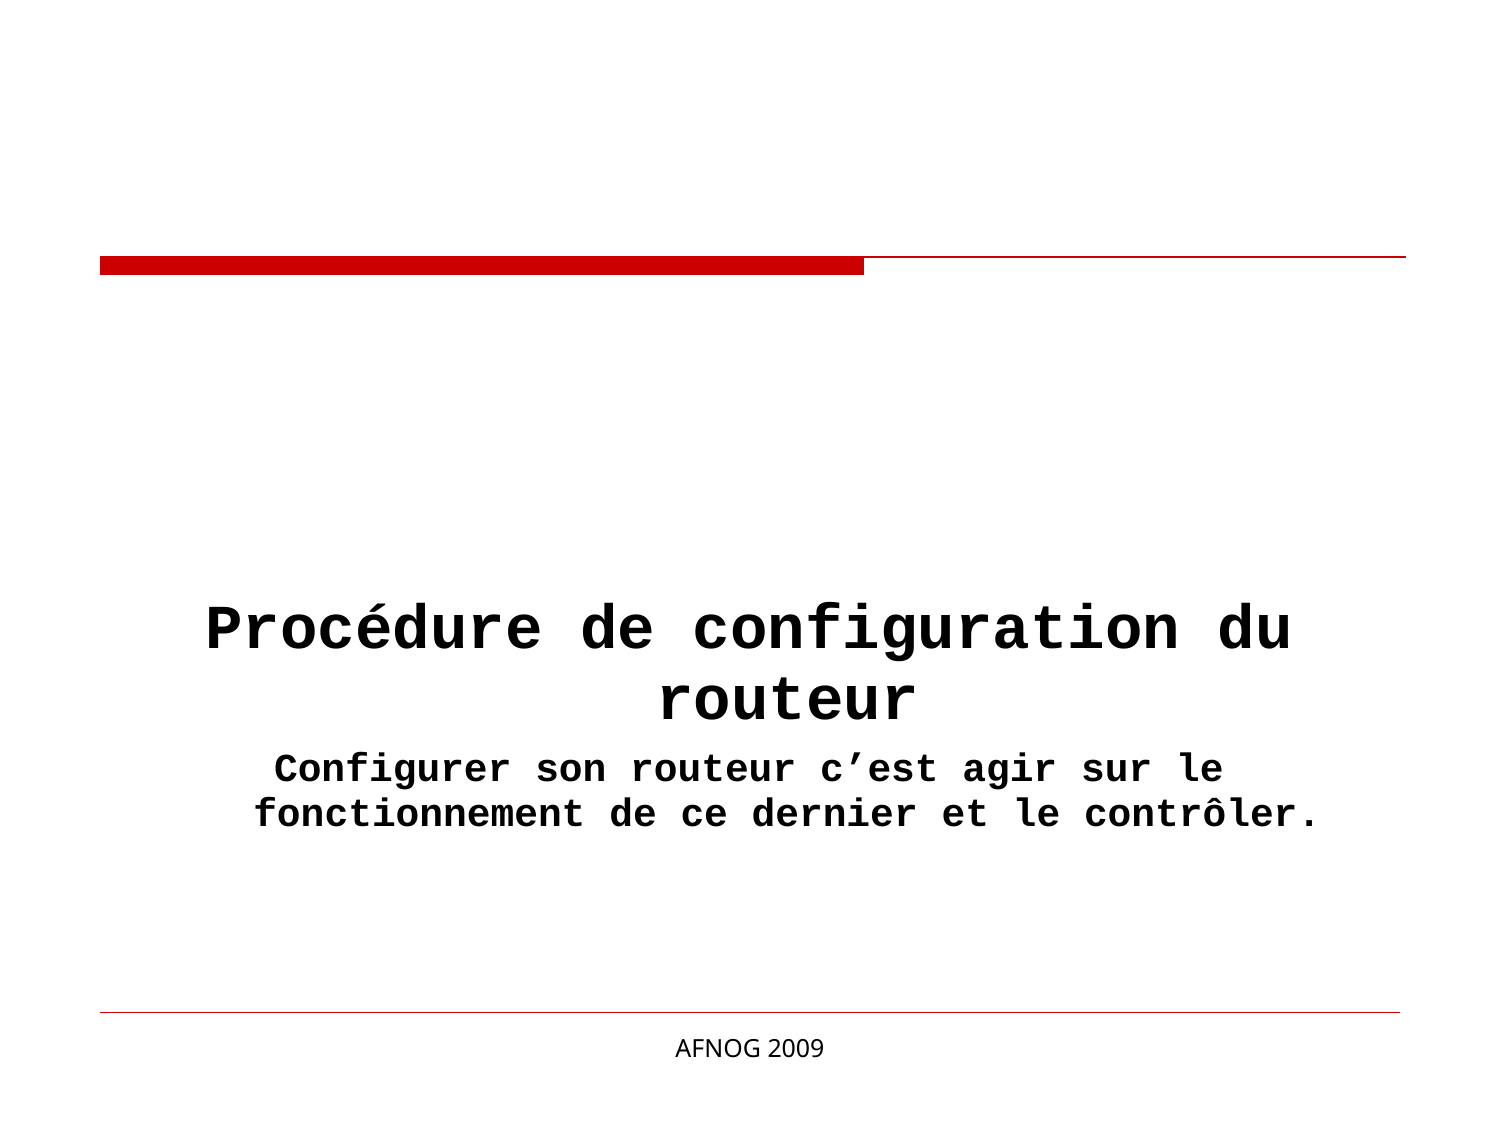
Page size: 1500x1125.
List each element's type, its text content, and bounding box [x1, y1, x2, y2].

text_box AFNOG 2009 [512, 1024, 988, 1103]
list Procédure de configuration du routeur Configurer son routeur c’est agir sur le fonctionnement de ce dernier et le contrôler. [92, 287, 1406, 988]
